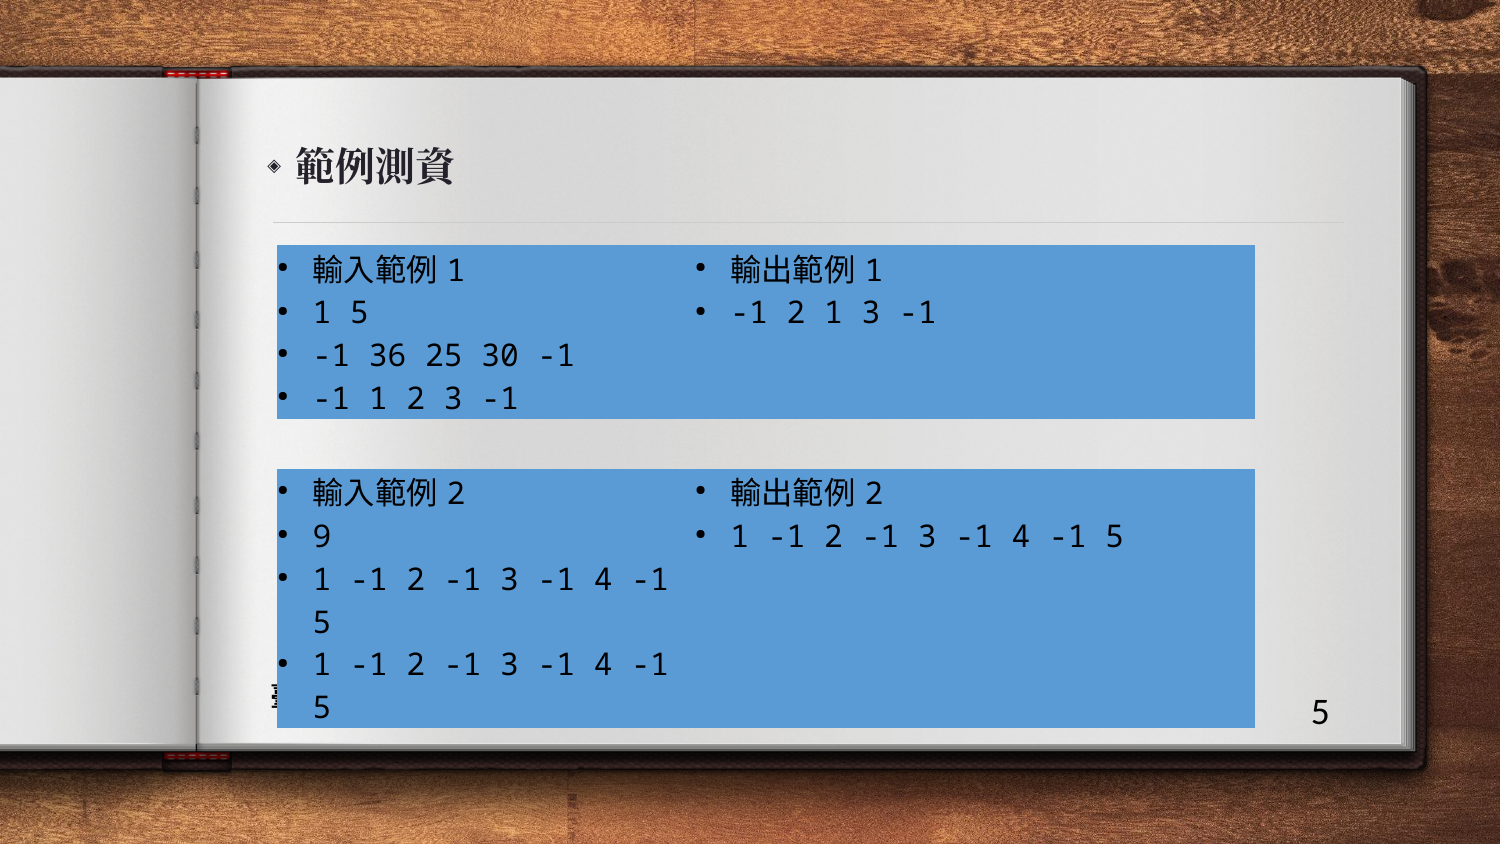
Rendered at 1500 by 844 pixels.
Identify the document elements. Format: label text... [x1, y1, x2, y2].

table_header 輸出範例2 1 -1 2 -1 3 -1 4 -1 5 [695, 469, 1255, 728]
table_header 輸出範例1 -1 2 1 3 -1 [695, 245, 1255, 419]
table_header 輸入範例1 1 5 -1 36 25 30 -1 -1 1 2 3 -1 [277, 245, 695, 419]
table_header 輸入範例2 9 1 -1 2 -1 3 -1 4 -1 5 1 -1 2 -1 3 -1 4 -1 5 [277, 469, 695, 728]
text_box [1295, 672, 1386, 737]
list 範例測資 [252, 126, 1194, 205]
